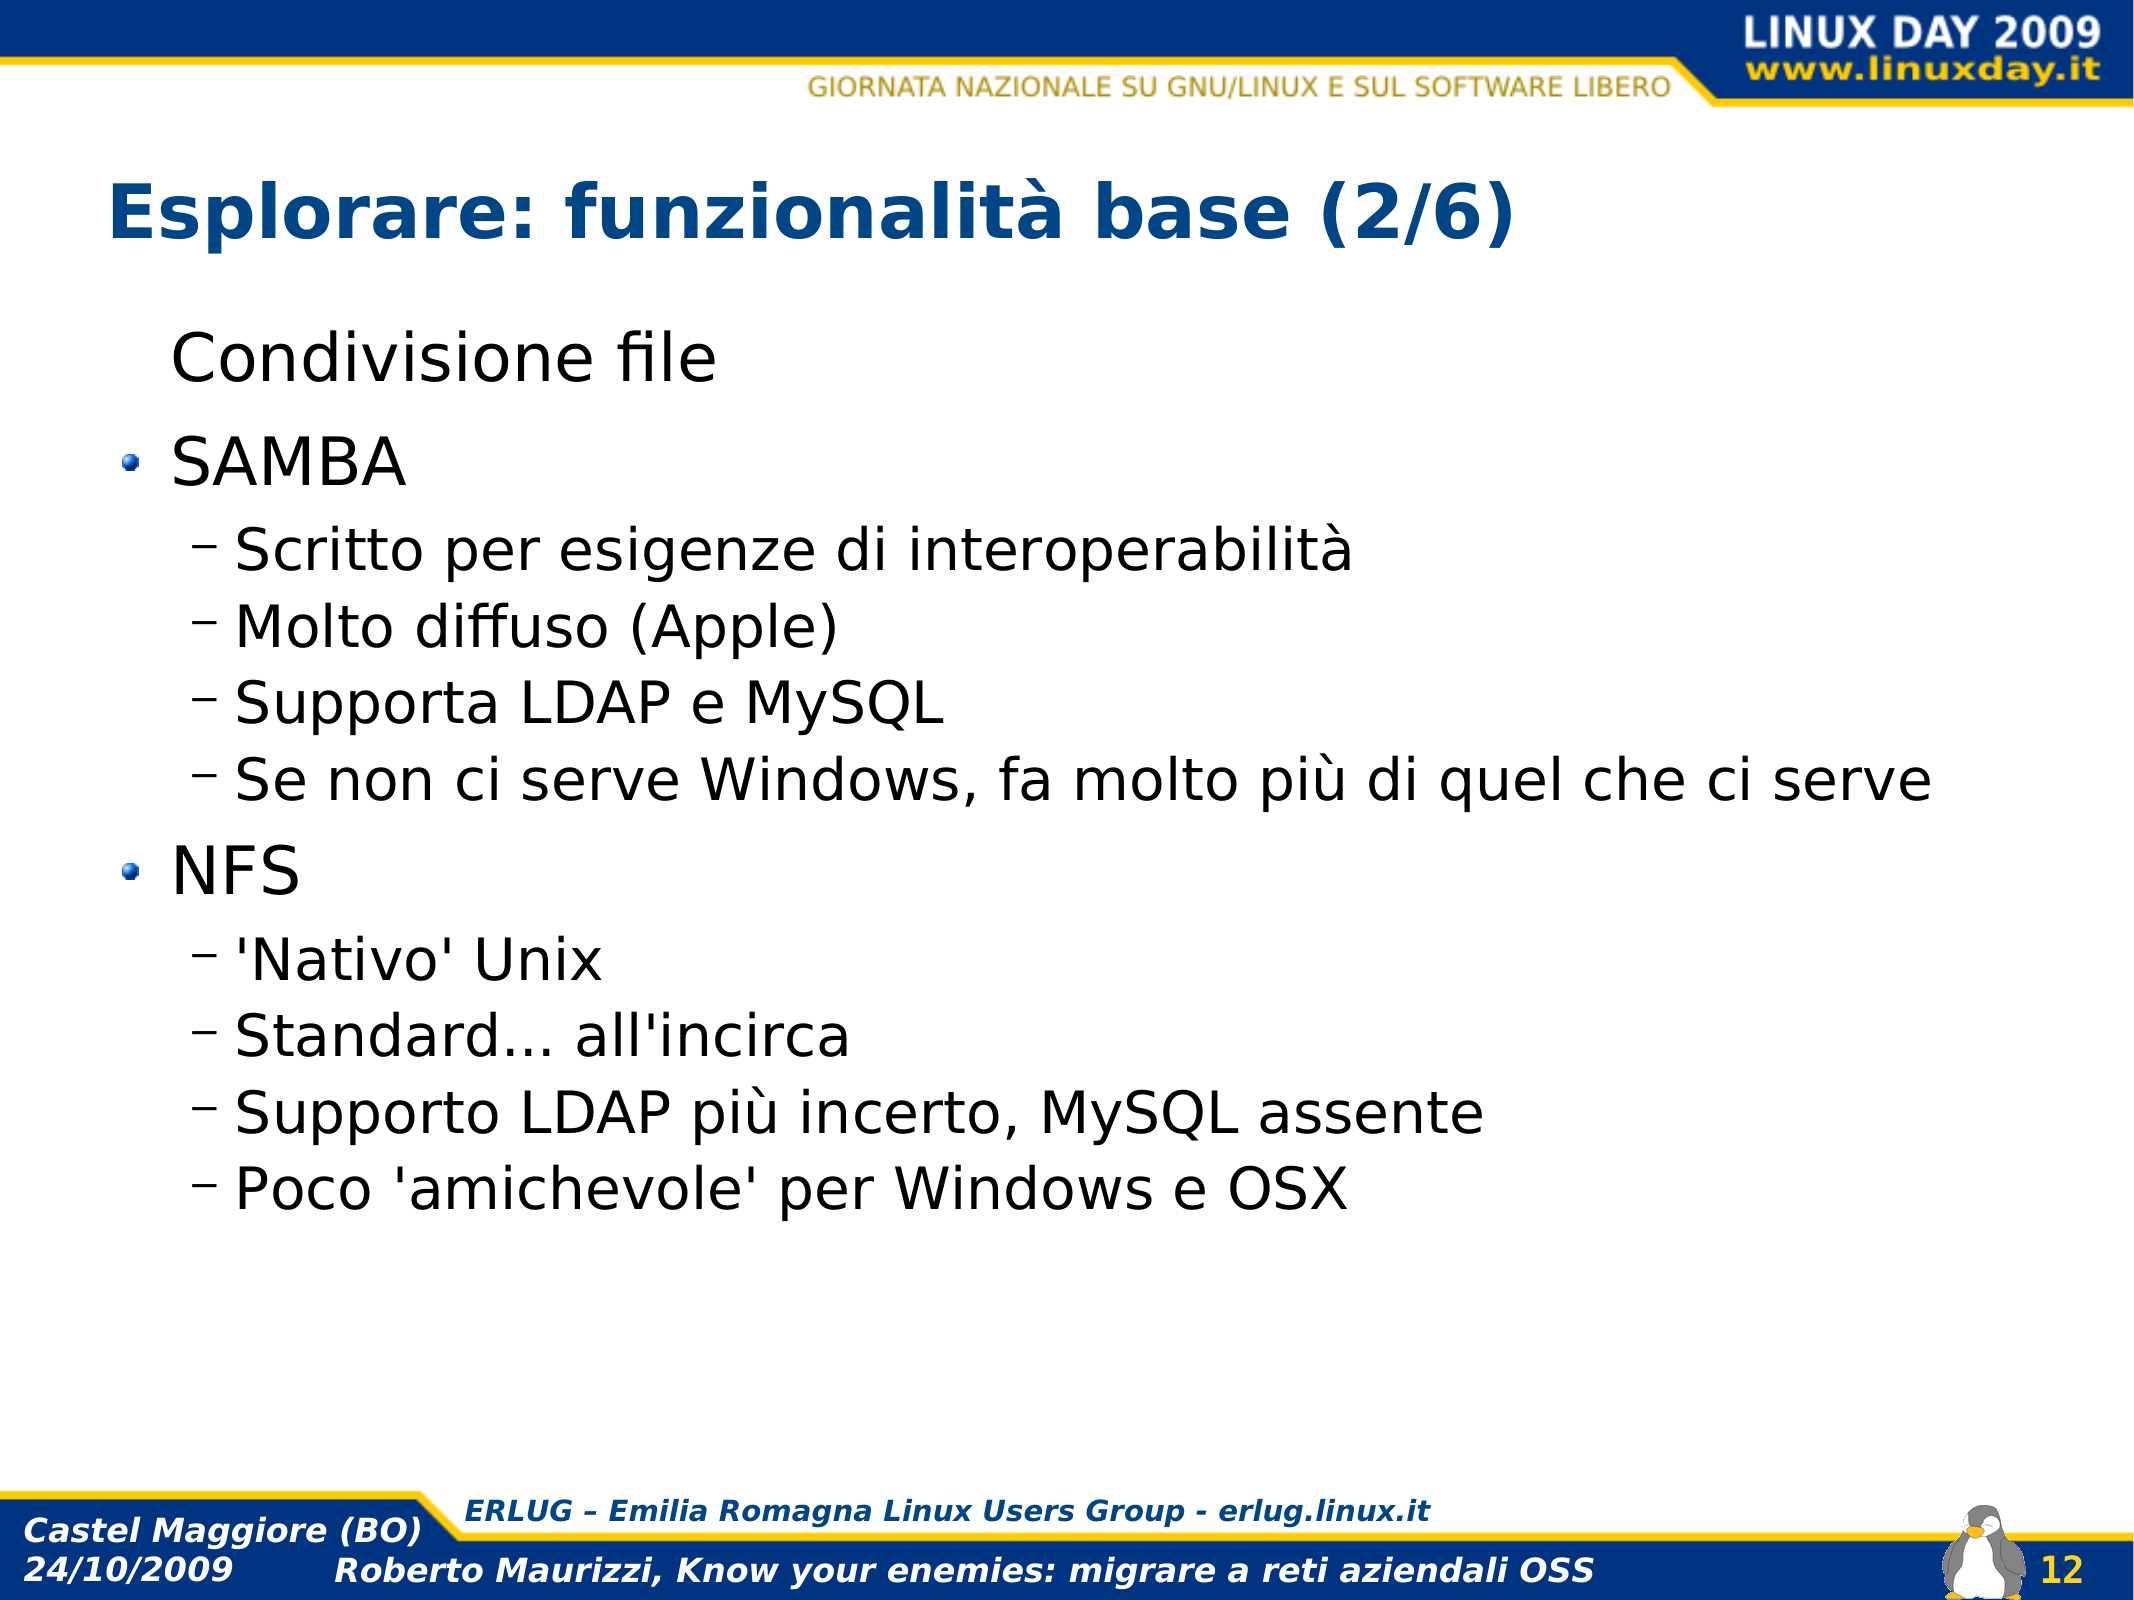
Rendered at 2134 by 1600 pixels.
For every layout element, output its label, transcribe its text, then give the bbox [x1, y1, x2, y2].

title Esplorare: funzionalità base (2/6) [106, 159, 2080, 267]
list Condivisione file SAMBA Scritto per esigenze di interoperabilità Molto diffuso (Apple) Supporta LDAP e MySQL Se non ci serve Windows, fa molto più di quel che ci serve NFS 'Nativo' Unix Standard... all'incirca Supporto LDAP più incerto, MySQL assente Poco 'amichevole' per Windows e OSX [106, 319, 2027, 1441]
picture [0, 0, 2134, 1600]
